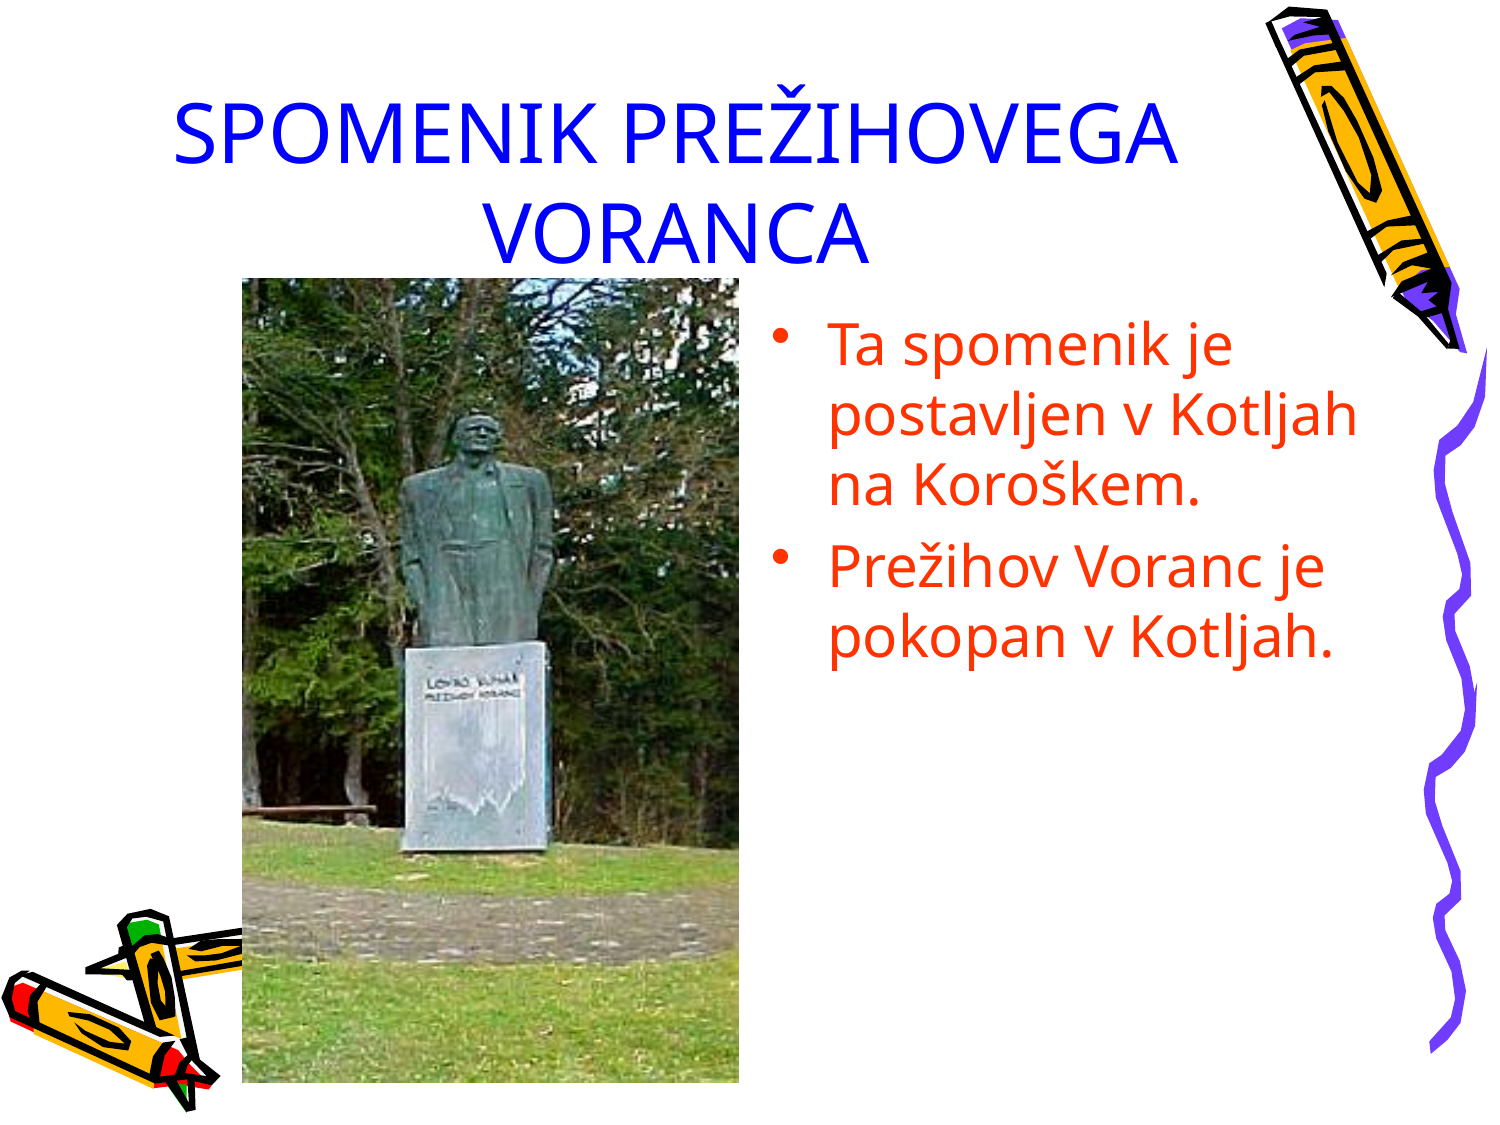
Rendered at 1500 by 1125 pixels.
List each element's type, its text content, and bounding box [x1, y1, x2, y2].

list Ta spomenik je postavljen v Kotljah na Koroškem. Prežihov Voranc je pokopan v Kotljah. [755, 299, 1375, 900]
title SPOMENIK PREŽIHOVEGA VORANCA [112, 24, 1240, 288]
picture [242, 278, 739, 1083]
